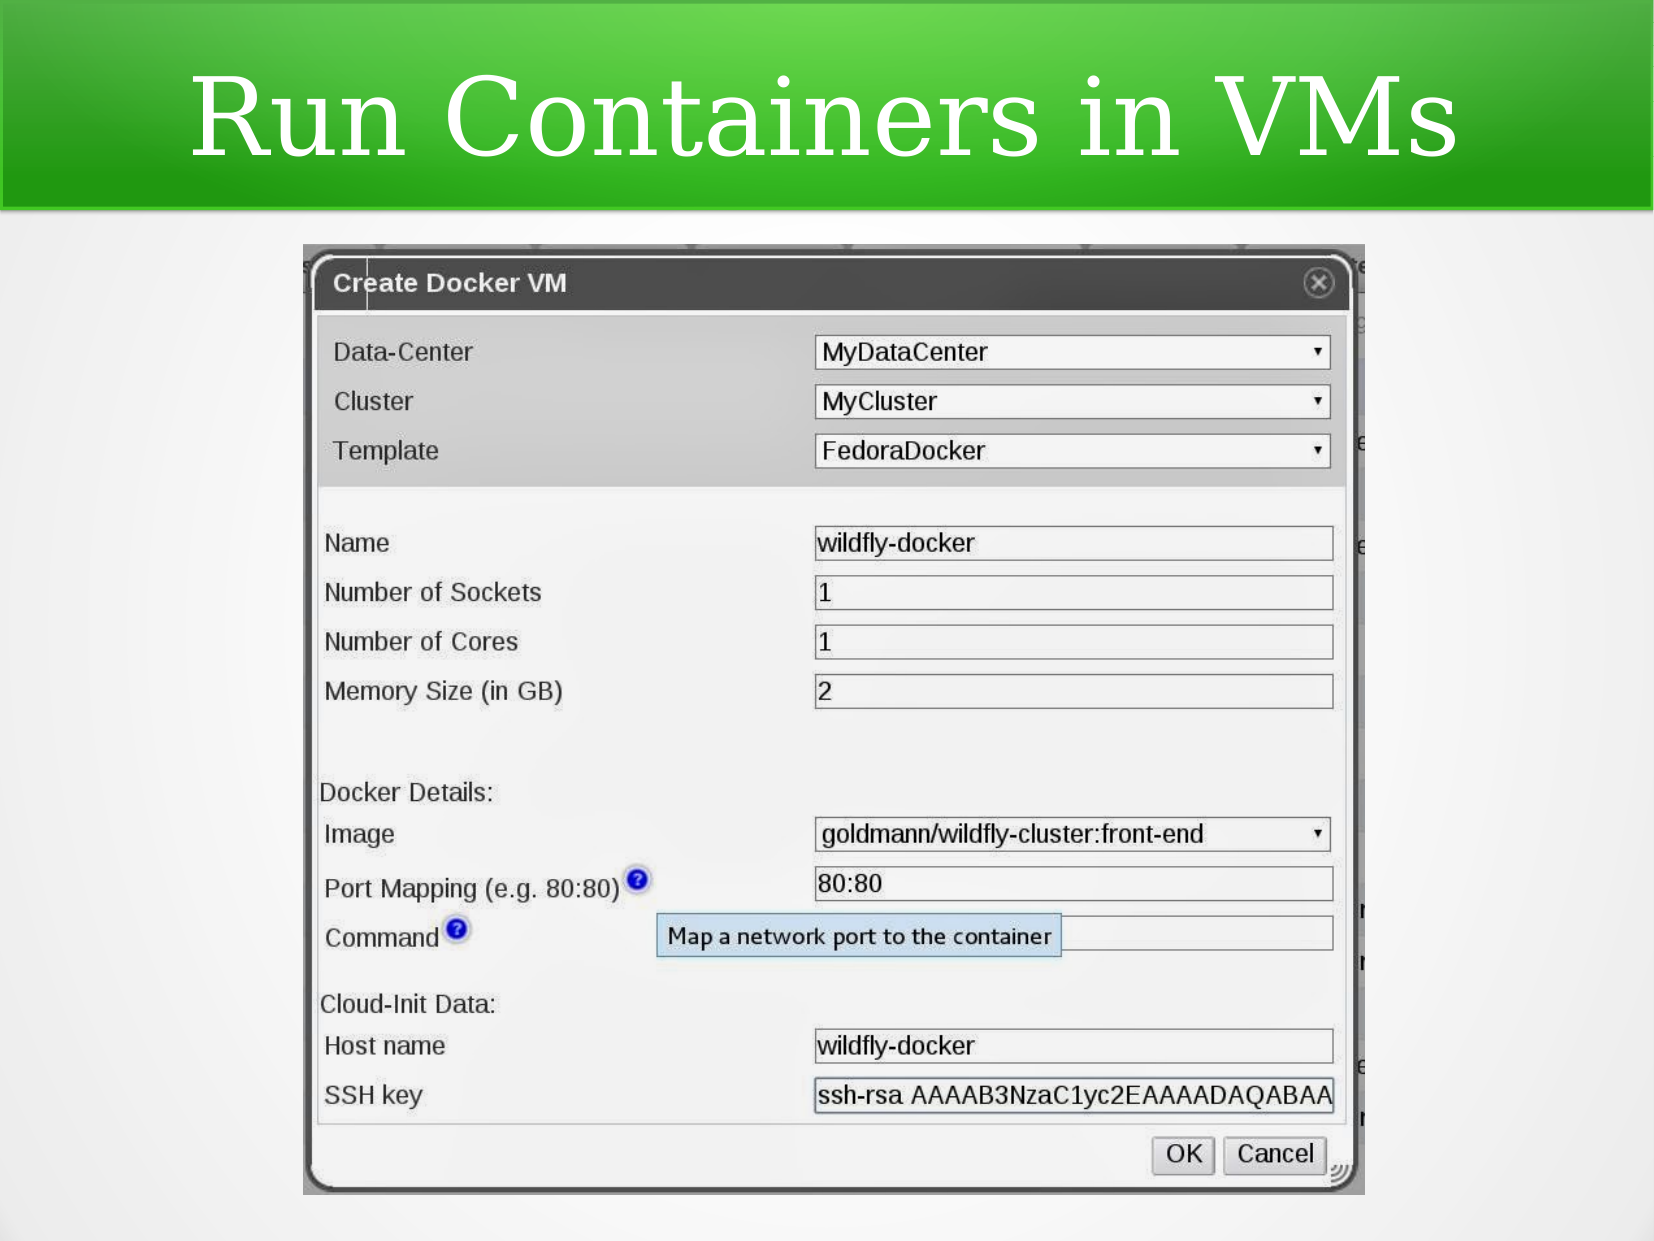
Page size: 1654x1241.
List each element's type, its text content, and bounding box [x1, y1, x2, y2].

picture [303, 244, 1365, 1195]
title Run Containers in VMs [0, 0, 1651, 245]
